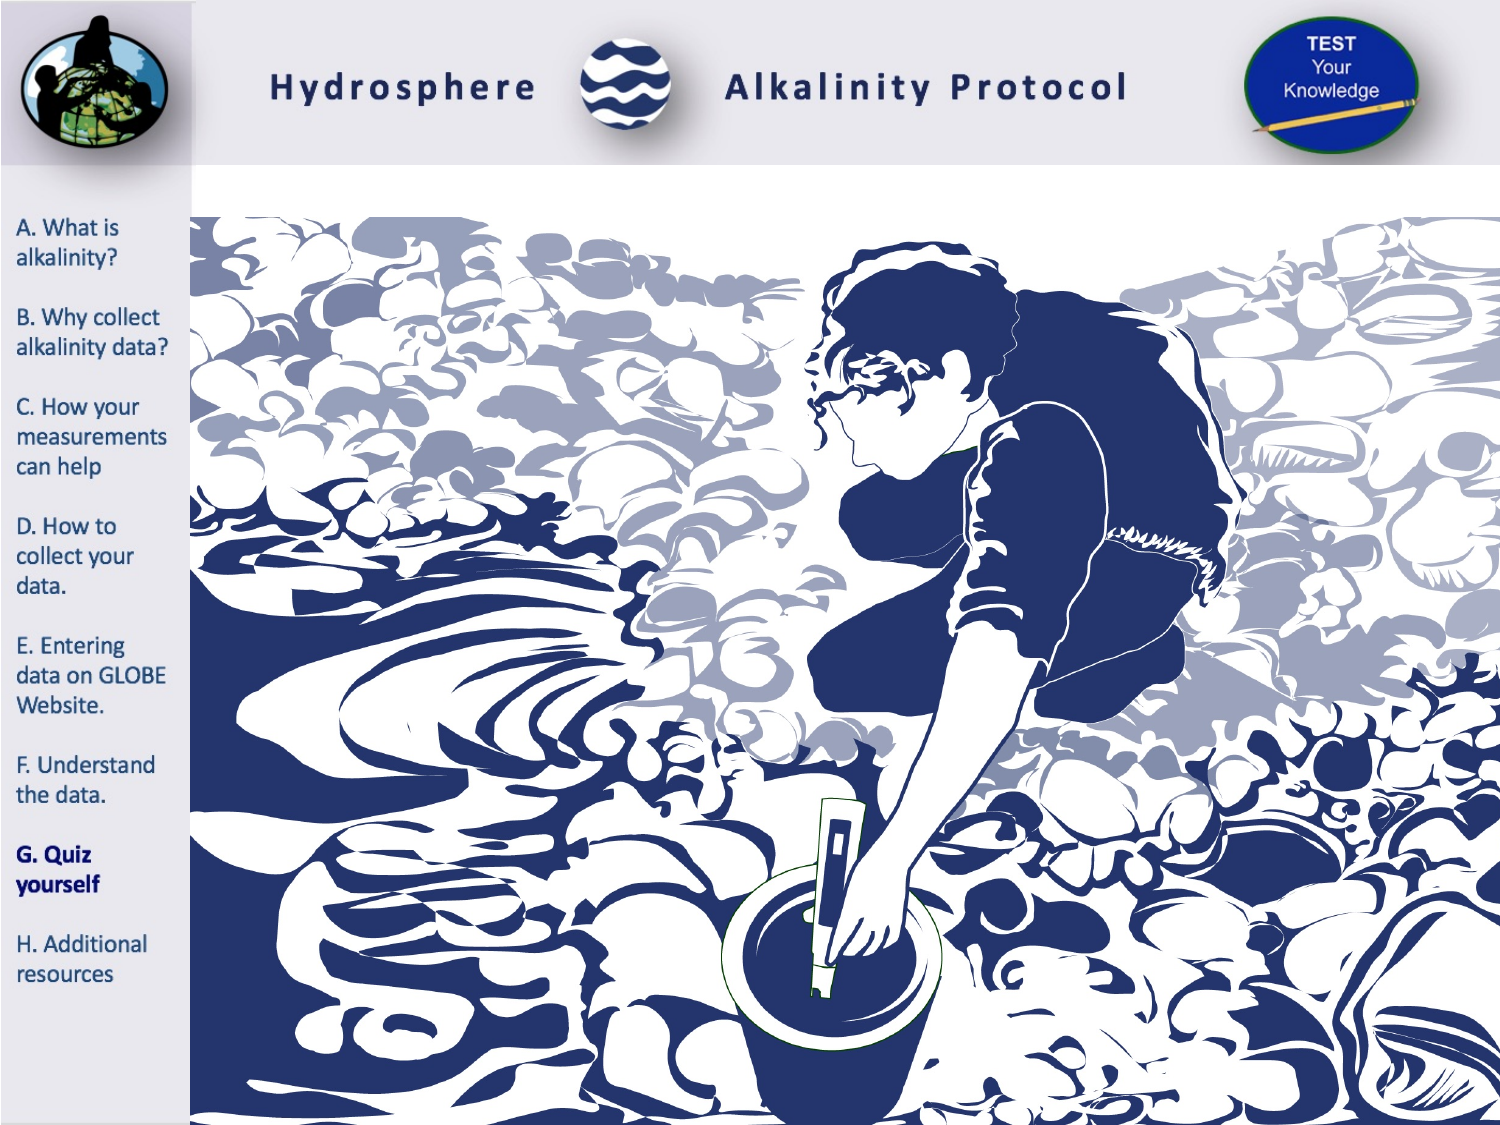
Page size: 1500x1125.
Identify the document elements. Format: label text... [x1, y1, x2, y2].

title Are you ready to take the quiz? [211, 130, 1500, 217]
picture [1, 0, 1500, 1125]
